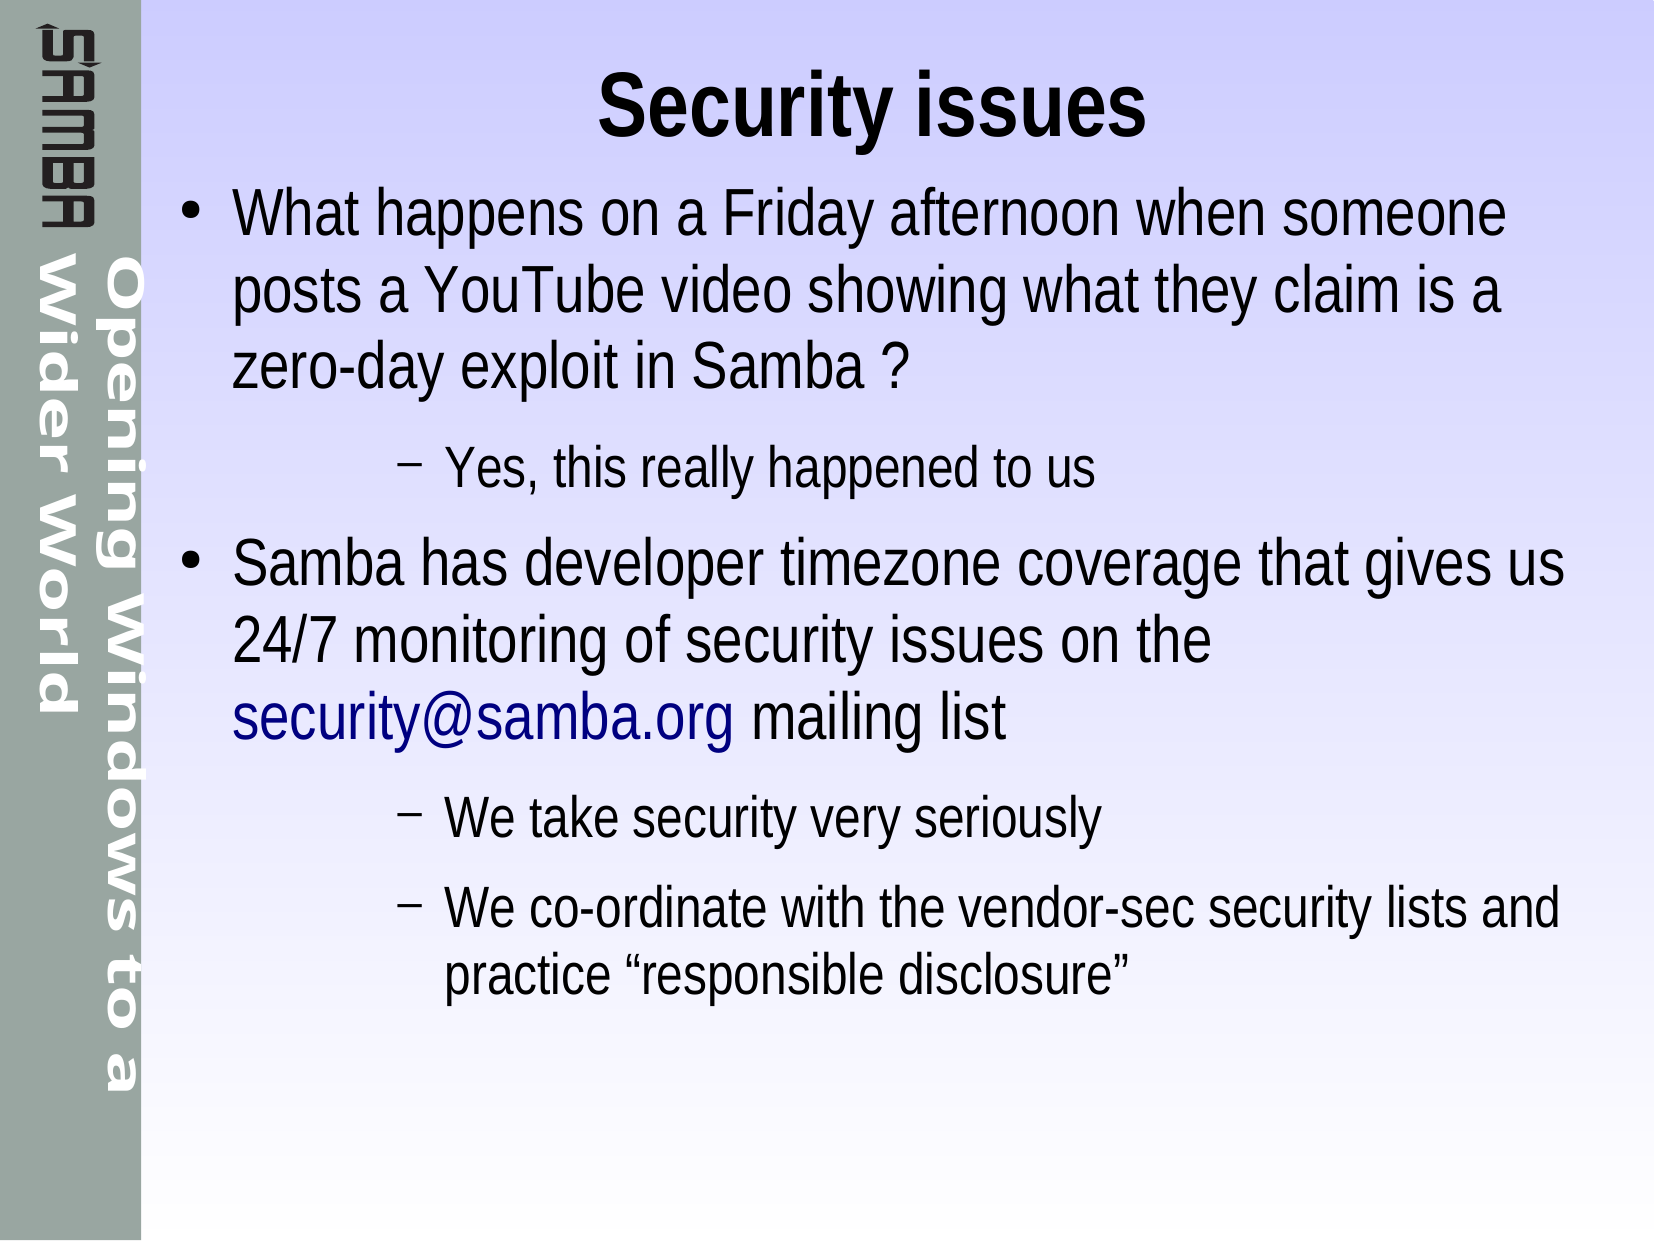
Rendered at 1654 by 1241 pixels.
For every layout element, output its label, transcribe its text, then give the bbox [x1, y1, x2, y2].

title Security issues [167, 0, 1580, 208]
list What happens on a Friday afternoon when someone posts a YouTube video showing what they claim is a zero-day exploit in Samba ? Yes, this really happened to us Samba has developer timezone coverage that gives us 24/7 monitoring of security issues on the security@samba.org mailing list We take security very seriously We co-ordinate with the vendor-sec security lists and practice “responsible disclosure” [161, 172, 1574, 1081]
